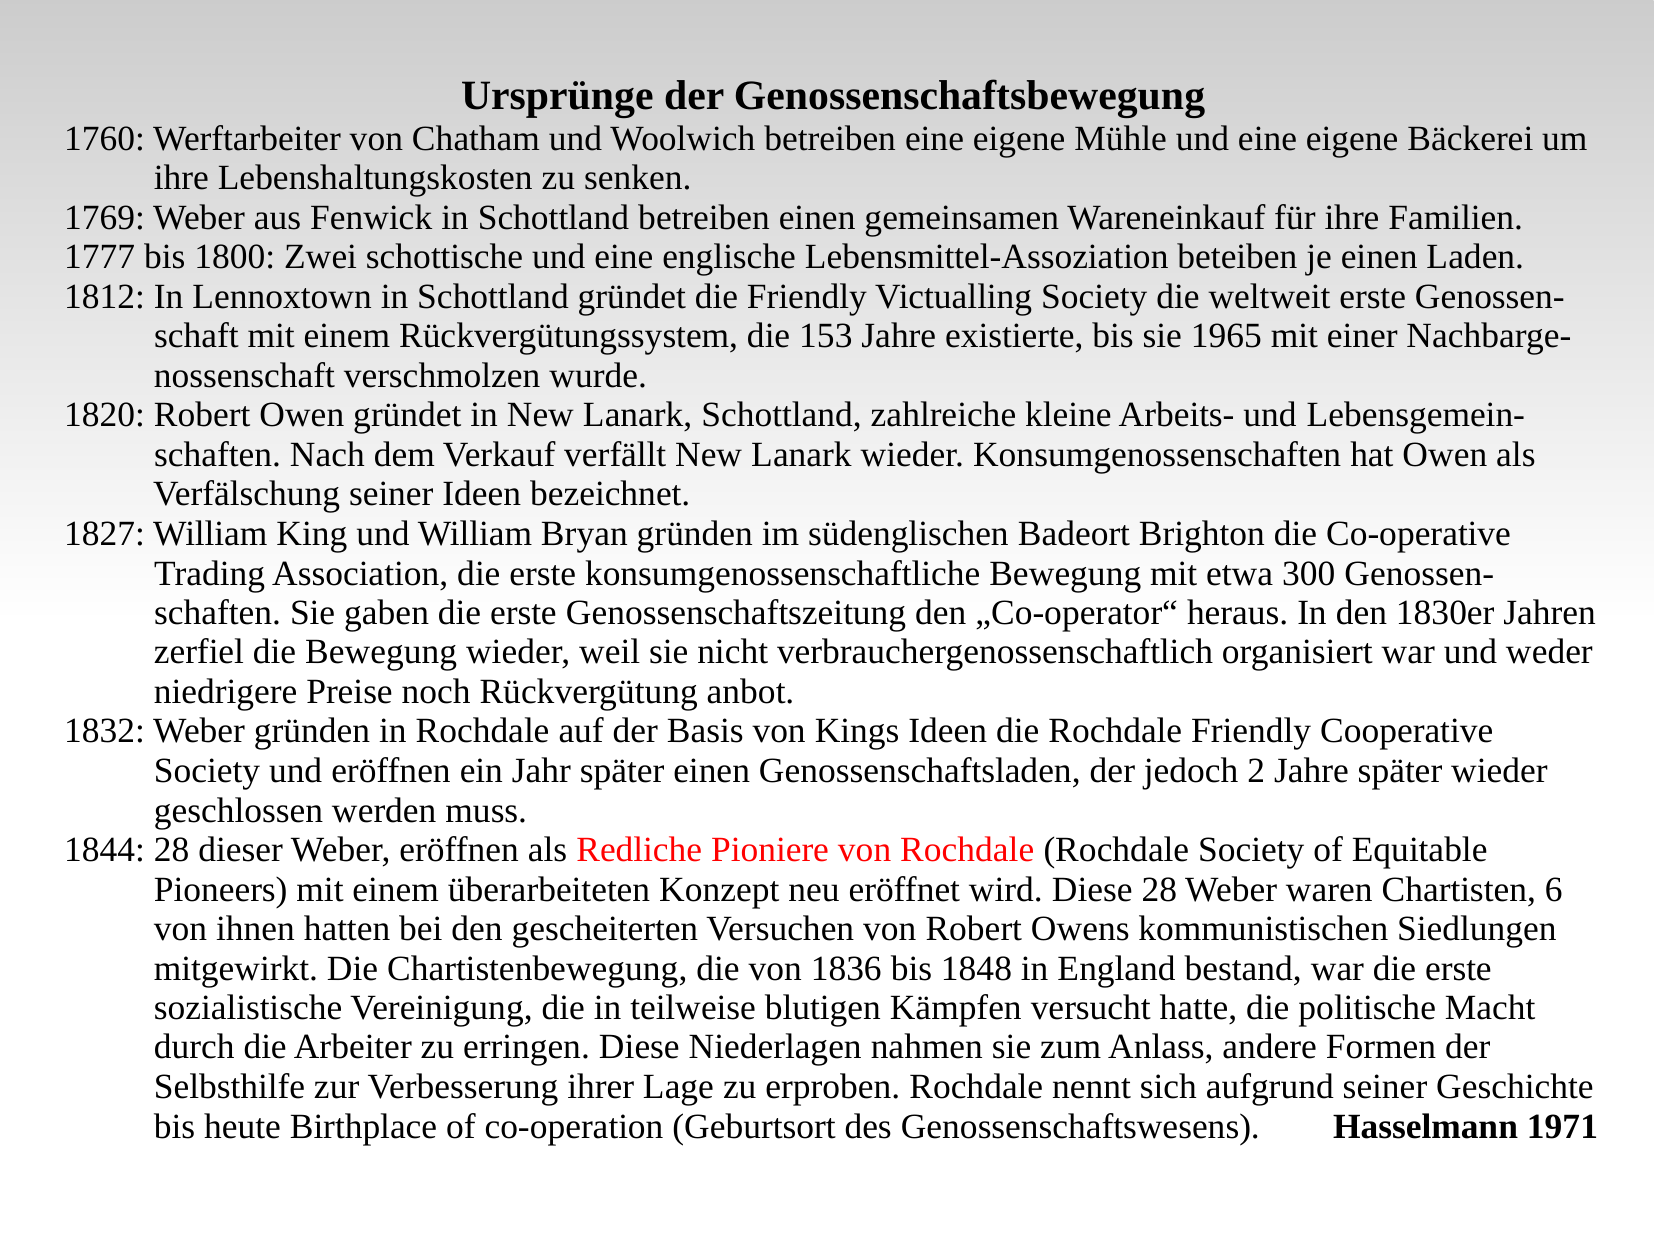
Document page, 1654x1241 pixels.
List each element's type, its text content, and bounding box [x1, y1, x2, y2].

text_box Ursprünge der Genossenschaftsbewegung 1760: Werftarbeiter von Chatham und Woolwich betreiben eine eigene Mühle und eine eigene Bäckerei um ihre Lebenshaltungskosten zu senken. 1769: Weber aus Fenwick in Schottland betreiben einen gemeinsamen Wareneinkauf für ihre Familien. 1777 bis 1800: Zwei schottische und eine englische Lebensmittel-Assoziation beteiben je einen Laden. 1812: In Lennoxtown in Schottland gründet die Friendly Victualling Society die weltweit erste Genossen- schaft mit einem Rückvergütungssystem, die 153 Jahre existierte, bis sie 1965 mit einer Nachbarge- nossenschaft verschmolzen wurde. 1820: Robert Owen gründet in New Lanark, Schottland, zahlreiche kleine Arbeits- und Lebensgemein- schaften. Nach dem Verkauf verfällt New Lanark wieder. Konsumgenossenschaften hat Owen als Verfälschung seiner Ideen bezeichnet. 1827: William King und William Bryan gründen im südenglischen Badeort Brighton die Co-operative Trading Association, die erste konsumgenossenschaftliche Bewegung mit etwa 300 Genossen- schaften. Sie gaben die erste Genossenschaftszeitung den „Co-operator“ heraus. In den 1830er Jahren zerfiel die Bewegung wieder, weil sie nicht verbrauchergenossenschaftlich organisiert war und weder niedrigere Preise noch Rückvergütung anbot. 1832: Weber gründen in Rochdale auf der Basis von Kings Ideen die Rochdale Friendly Cooperative Society und eröffnen ein Jahr später einen Genossenschaftsladen, der jedoch 2 Jahre später wieder geschlossen werden muss. 1844: 28 dieser Weber, eröffnen als Redliche Pioniere von Rochdale (Rochdale Society of Equitable Pioneers) mit einem überarbeiteten Konzept neu eröffnet wird. Diese 28 Weber waren Chartisten, 6 von ihnen hatten bei den gescheiterten Versuchen von Robert Owens kommunistischen Siedlungen mitgewirkt. Die Chartistenbewegung, die von 1836 bis 1848 in England bestand, war die erste sozialistische Vereinigung, die in teilweise blutigen Kämpfen versucht hatte, die politische Macht durch die Arbeiter zu erringen. Diese Niederlagen nahmen sie zum Anlass, andere Formen der Selbsthilfe zur Verbesserung ihrer Lage zu erproben. Rochdale nennt sich aufgrund seiner Geschichte bis heute Birthplace of co-operation (Geburtsort des Genossenschaftswesens). Hasselmann 1971 [49, 64, 1619, 1154]
